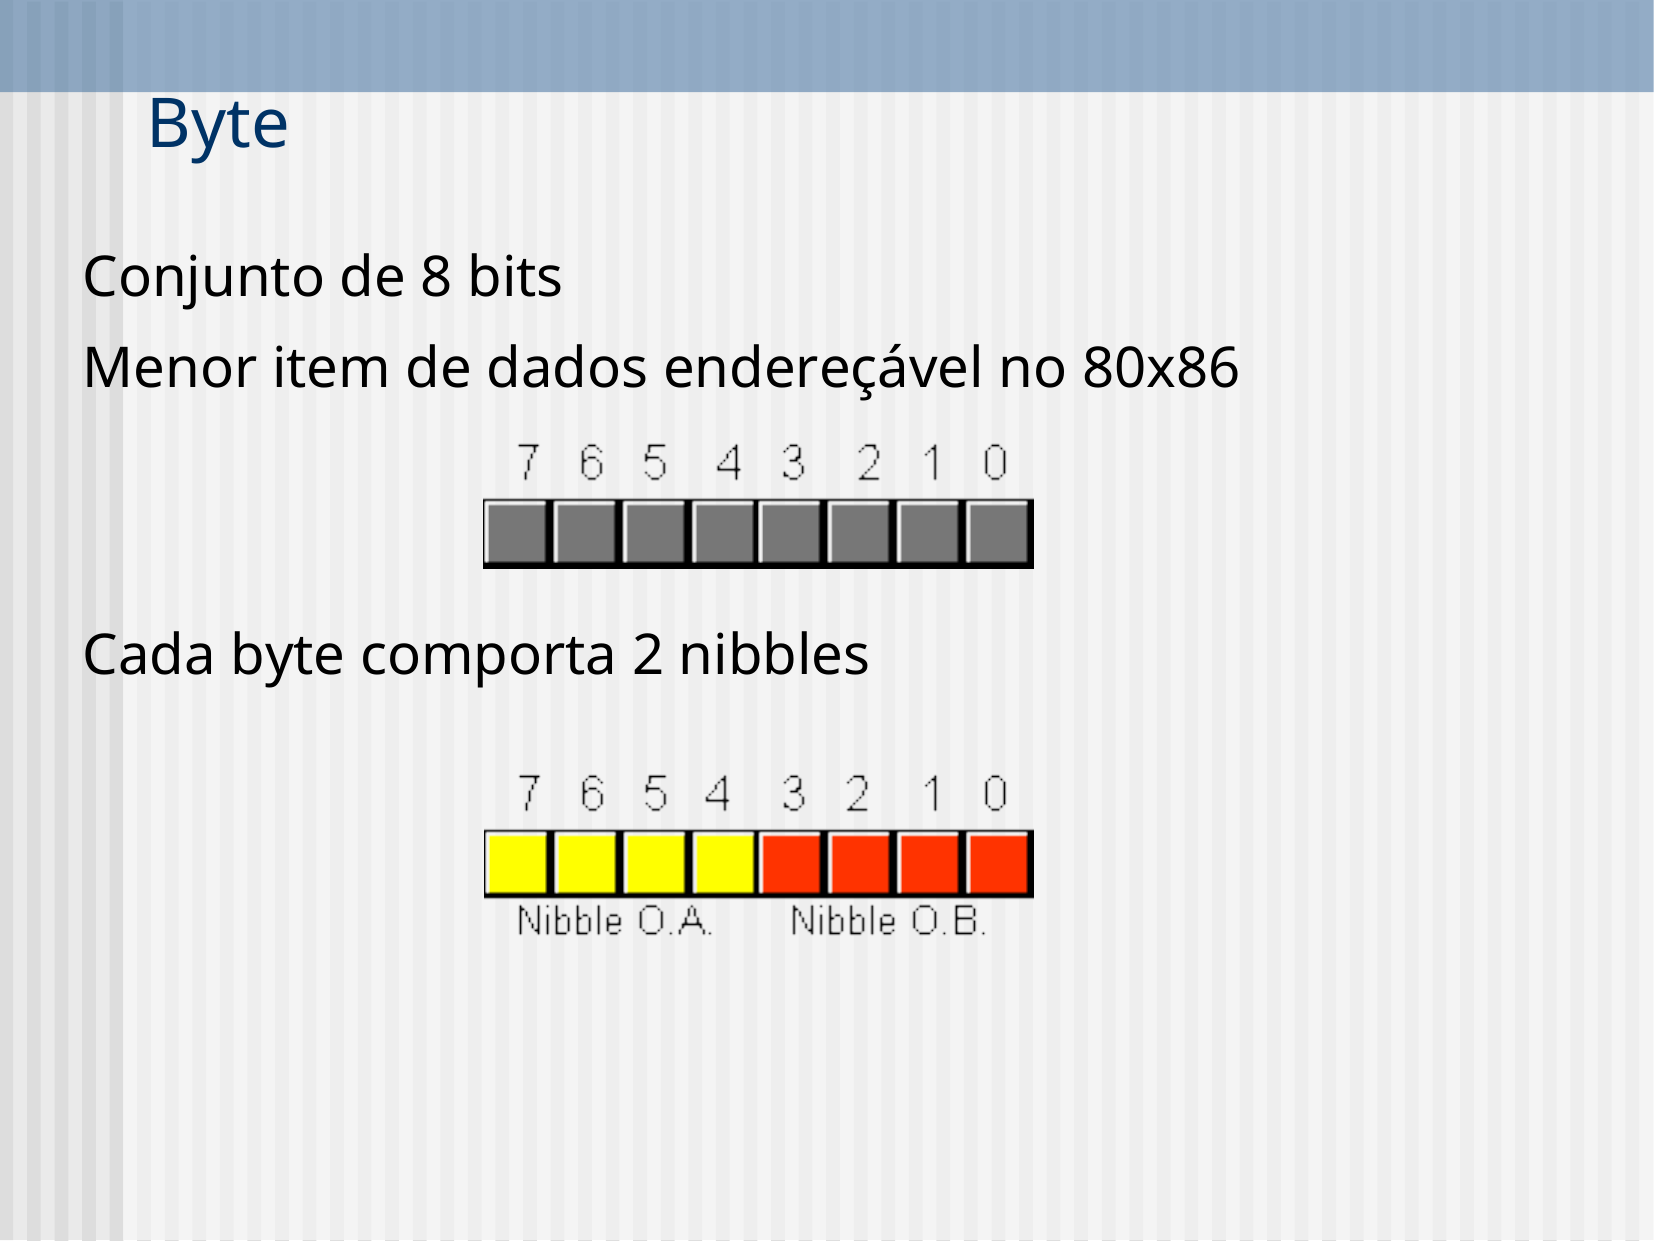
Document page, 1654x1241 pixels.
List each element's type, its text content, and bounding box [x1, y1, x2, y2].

list Conjunto de 8 bits Menor item de dados endereçável no 80x86 [82, 236, 1571, 414]
title Byte [146, 36, 1536, 204]
list Cada byte comporta 2 nibbles [82, 614, 1571, 709]
picture [483, 442, 1034, 569]
picture [484, 773, 1034, 942]
